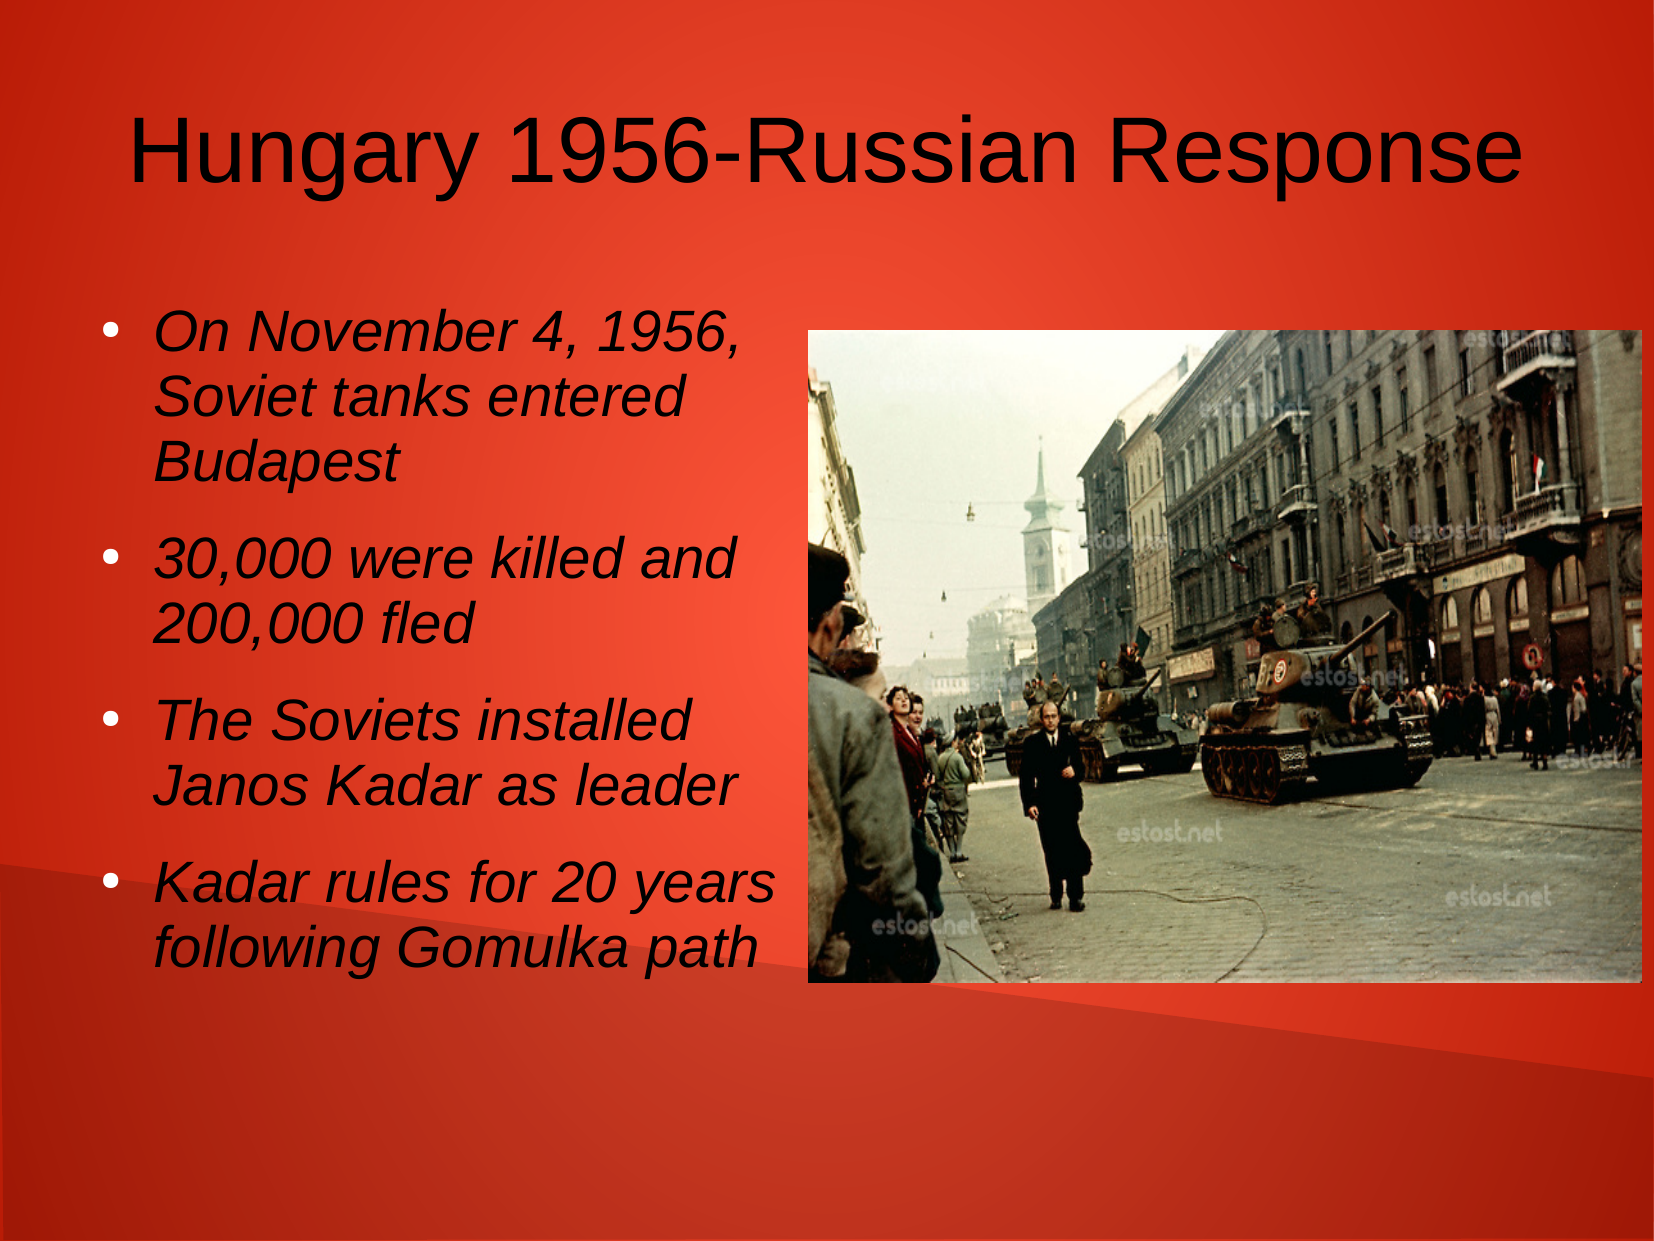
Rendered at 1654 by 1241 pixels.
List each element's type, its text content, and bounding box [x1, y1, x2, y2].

title Hungary 1956-Russian Response [82, 47, 1571, 252]
list On November 4, 1956, Soviet tanks entered Budapest 30,000 were killed and 200,000 fled The Soviets installed Janos Kadar as leader Kadar rules for 20 years following Gomulka path [82, 299, 809, 1019]
picture [808, 330, 1642, 983]
